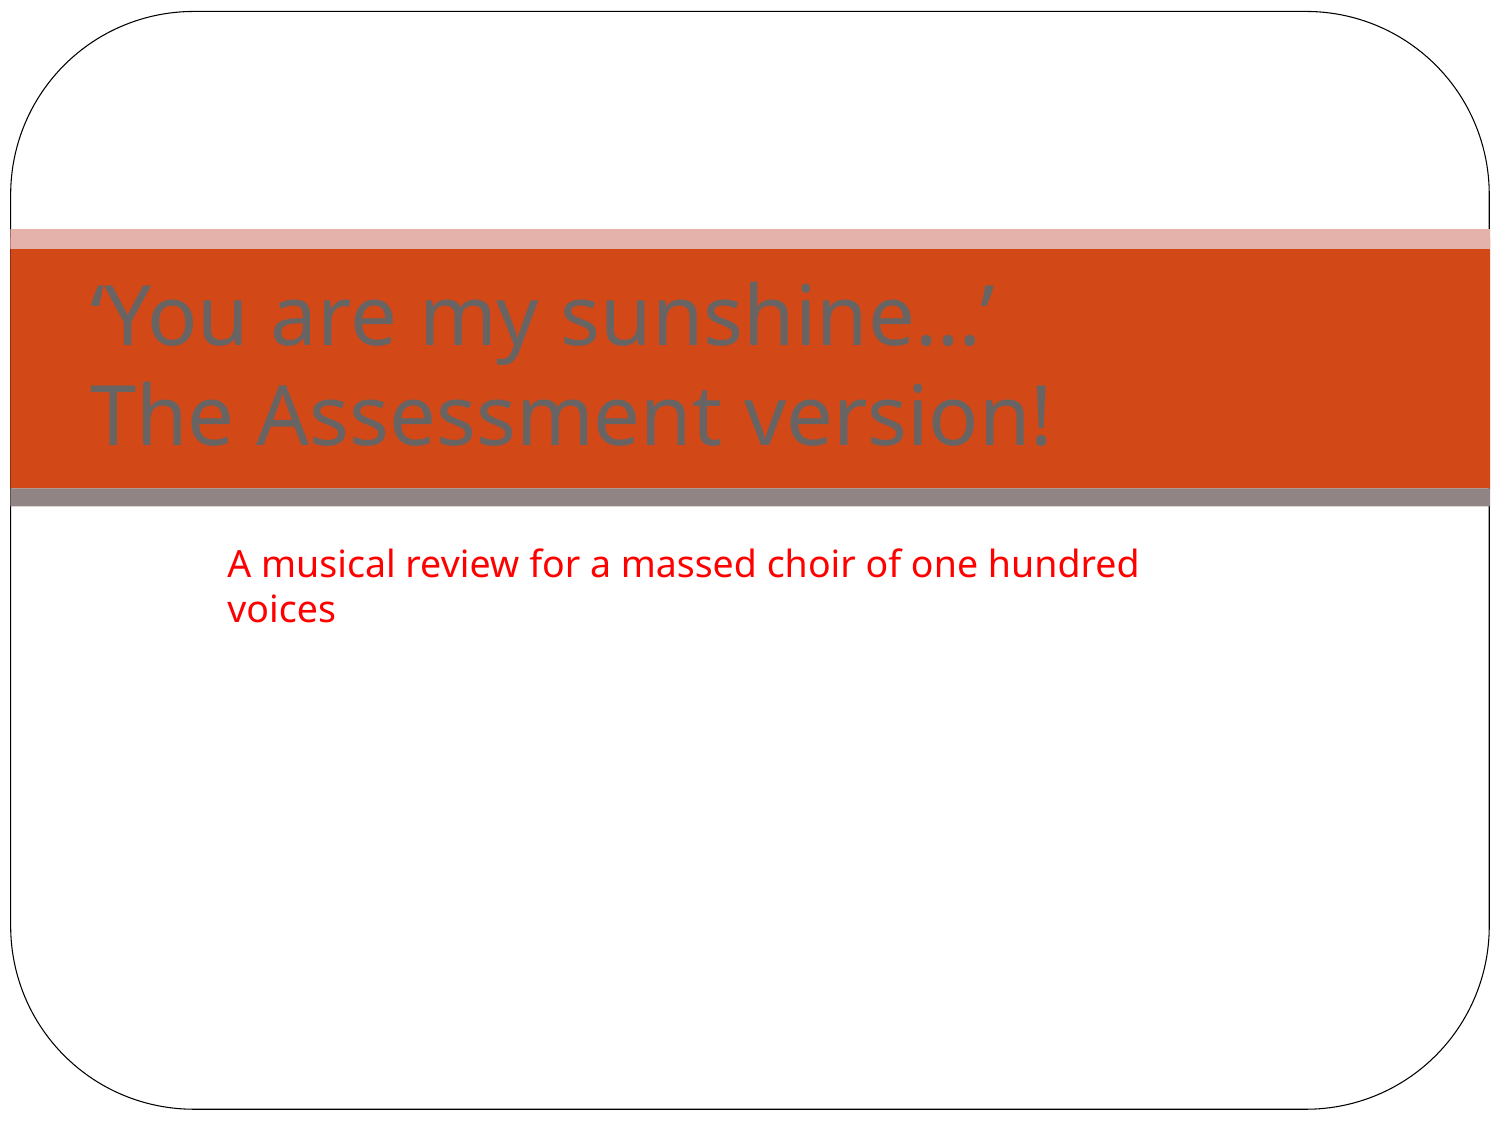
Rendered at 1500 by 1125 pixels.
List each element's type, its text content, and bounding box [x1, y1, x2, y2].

title ‘You are my sunshine…’ The Assessment version! [75, 247, 1425, 570]
text_box A musical review for a massed choir of one hundred voices [212, 525, 1263, 788]
